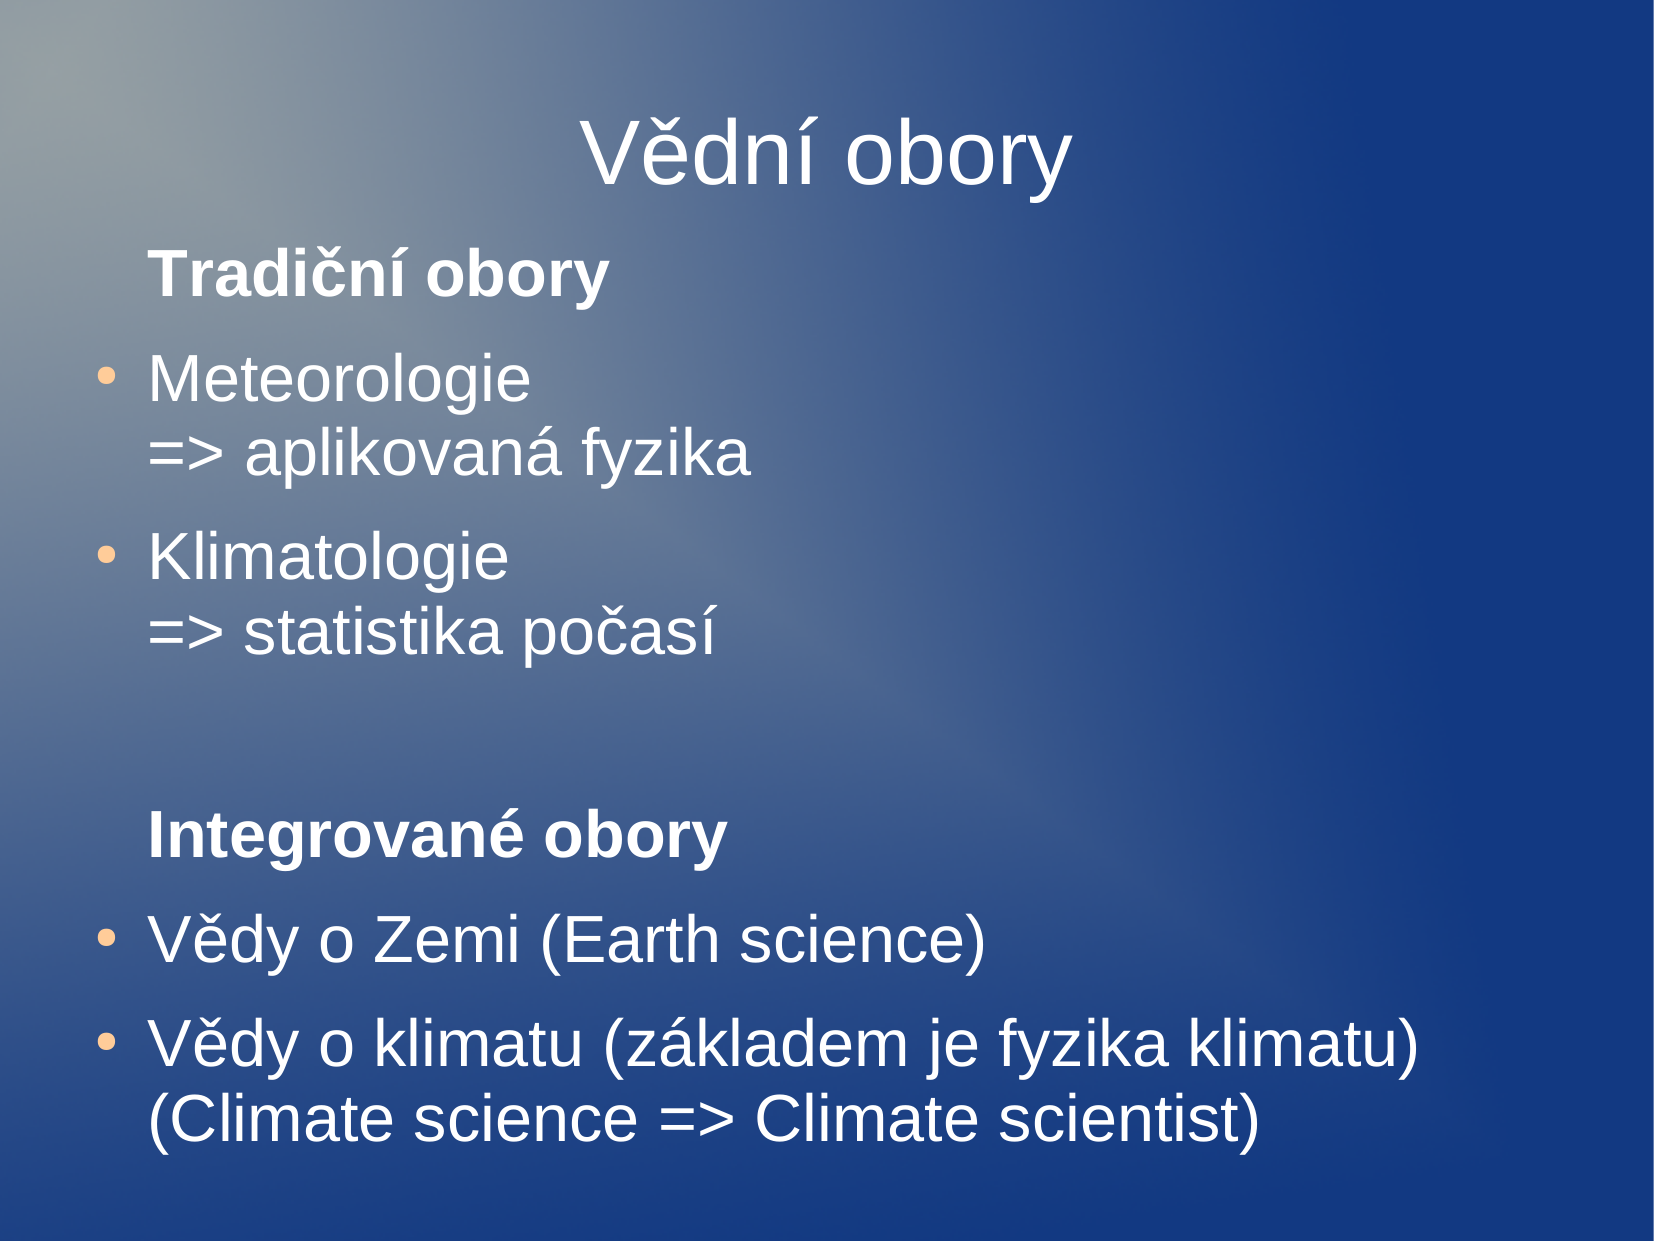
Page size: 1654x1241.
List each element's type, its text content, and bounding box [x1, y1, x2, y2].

list Integrované obory Vědy o Zemi (Earth science) Vědy o klimatu (základem je fyzika klimatu) (Climate science => Climate scientist) [76, 797, 1565, 1241]
picture [0, 0, 1654, 1241]
list Tradiční obory Meteorologie => aplikovaná fyzika Klimatologie => statistika počasí [76, 236, 1565, 670]
title Vědní obory [82, 49, 1571, 257]
